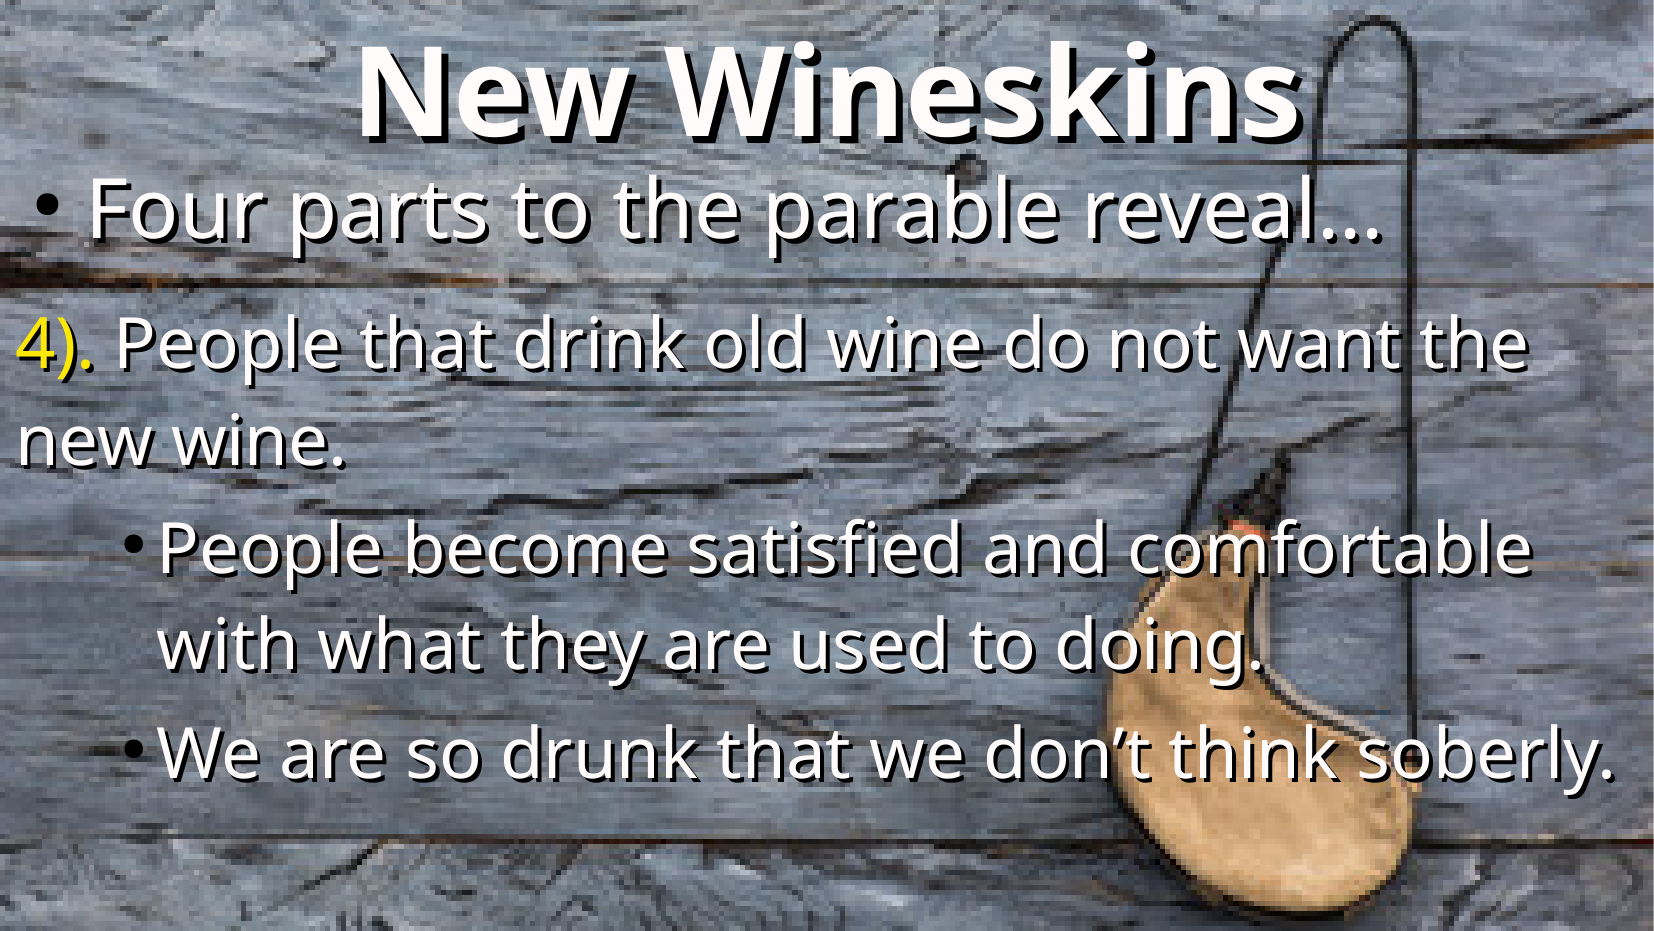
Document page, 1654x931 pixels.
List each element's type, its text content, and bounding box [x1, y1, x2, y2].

picture [0, 0, 1654, 931]
list Four parts to the parable reveal... 4). People that drink old wine do not want the new wine. People become satisfied and comfortable with what they are used to doing. We are so drunk that we don’t think soberly. [15, 150, 1651, 901]
title New Wineskins [82, 0, 1571, 150]
